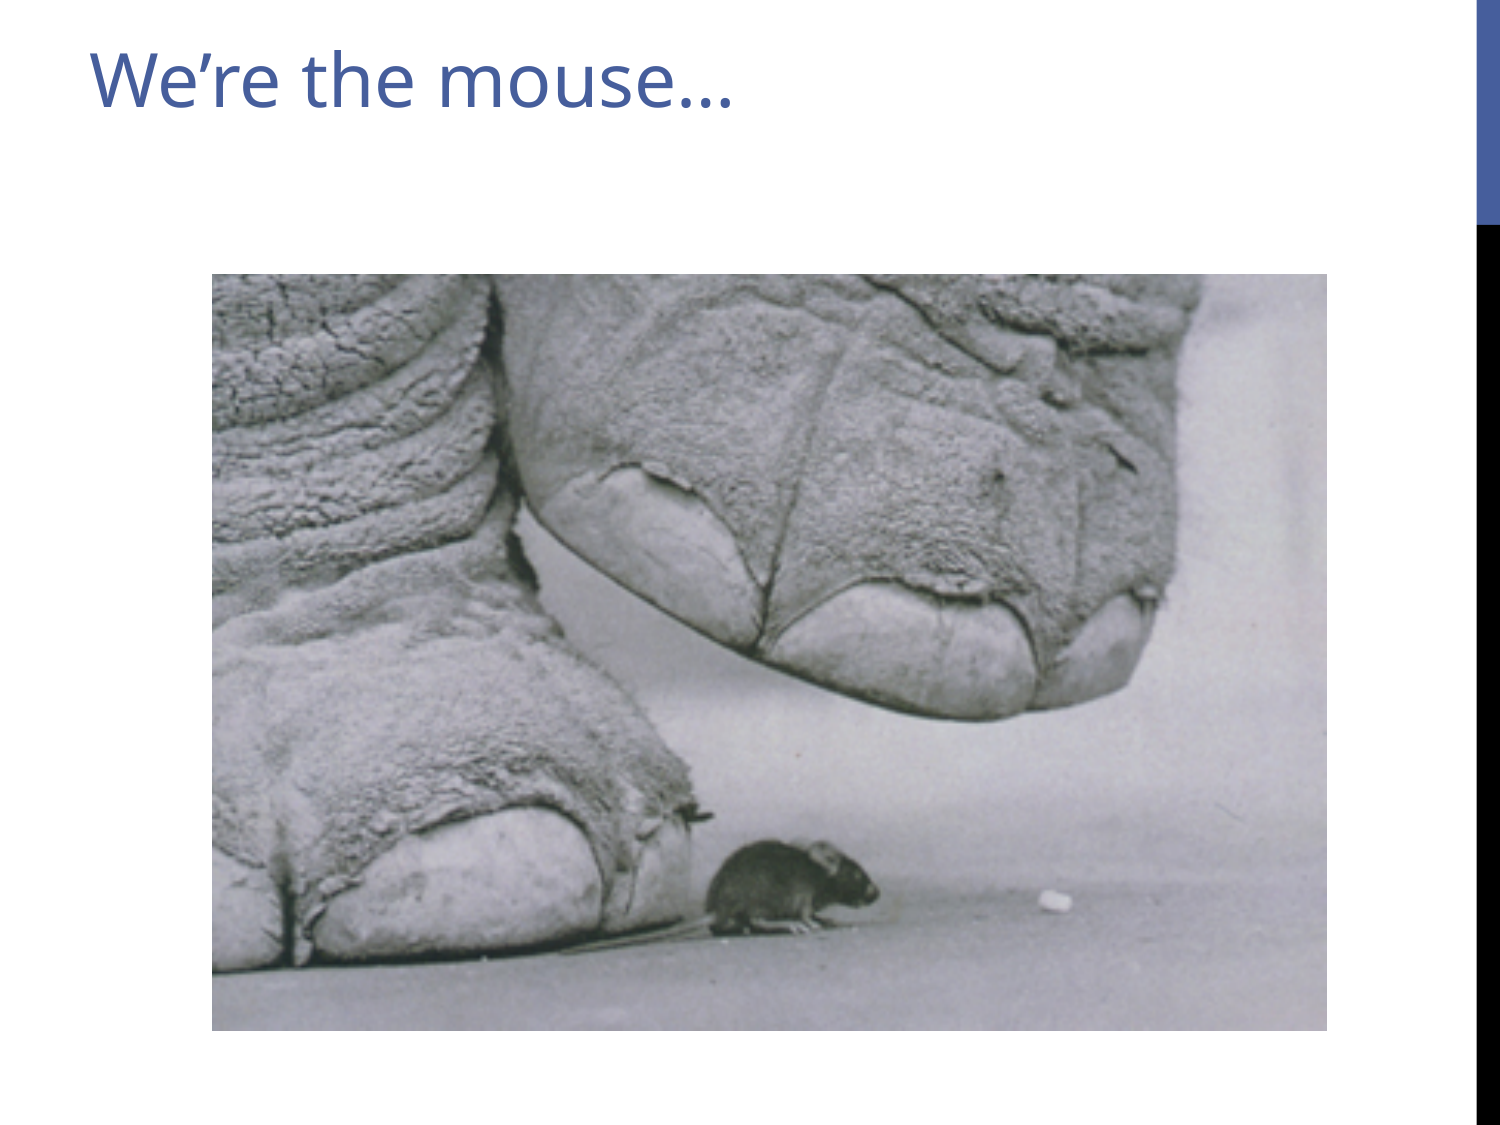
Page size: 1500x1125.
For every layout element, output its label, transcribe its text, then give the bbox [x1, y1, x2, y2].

picture [212, 274, 1327, 1031]
title We’re the mouse… [75, 25, 1025, 250]
